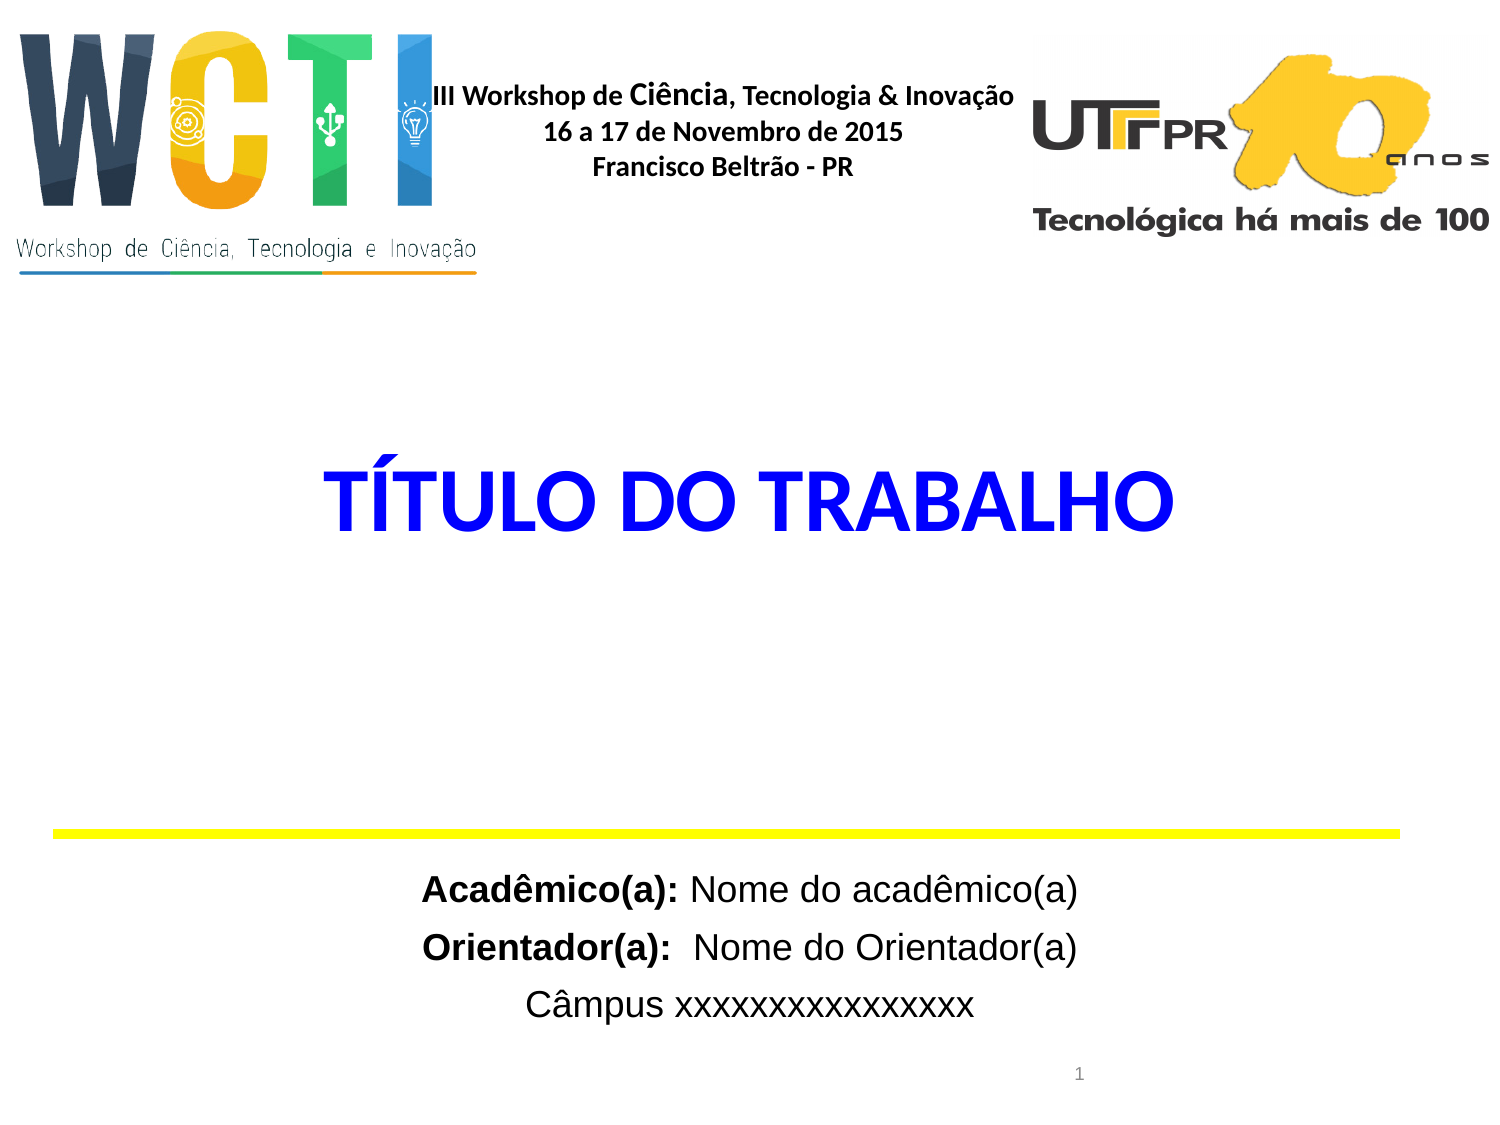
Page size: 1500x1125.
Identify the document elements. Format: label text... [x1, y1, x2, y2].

picture [11, 26, 483, 284]
text_box Acadêmico(a): Nome do acadêmico(a) Orientador(a): Nome do Orientador(a) Câmpus xxxxxxxxxxxxxxxx [0, 857, 1500, 1033]
text_box III Workshop de Ciência, Tecnologia & Inovação 16 a 17 de Novembro de 2015 Francisco Beltrão - PR [483, 64, 1033, 190]
slide_number <número> [1059, 1042, 1397, 1103]
picture [1033, 35, 1489, 237]
text_box TÍTULO DO TRABALHO [0, 432, 1500, 558]
